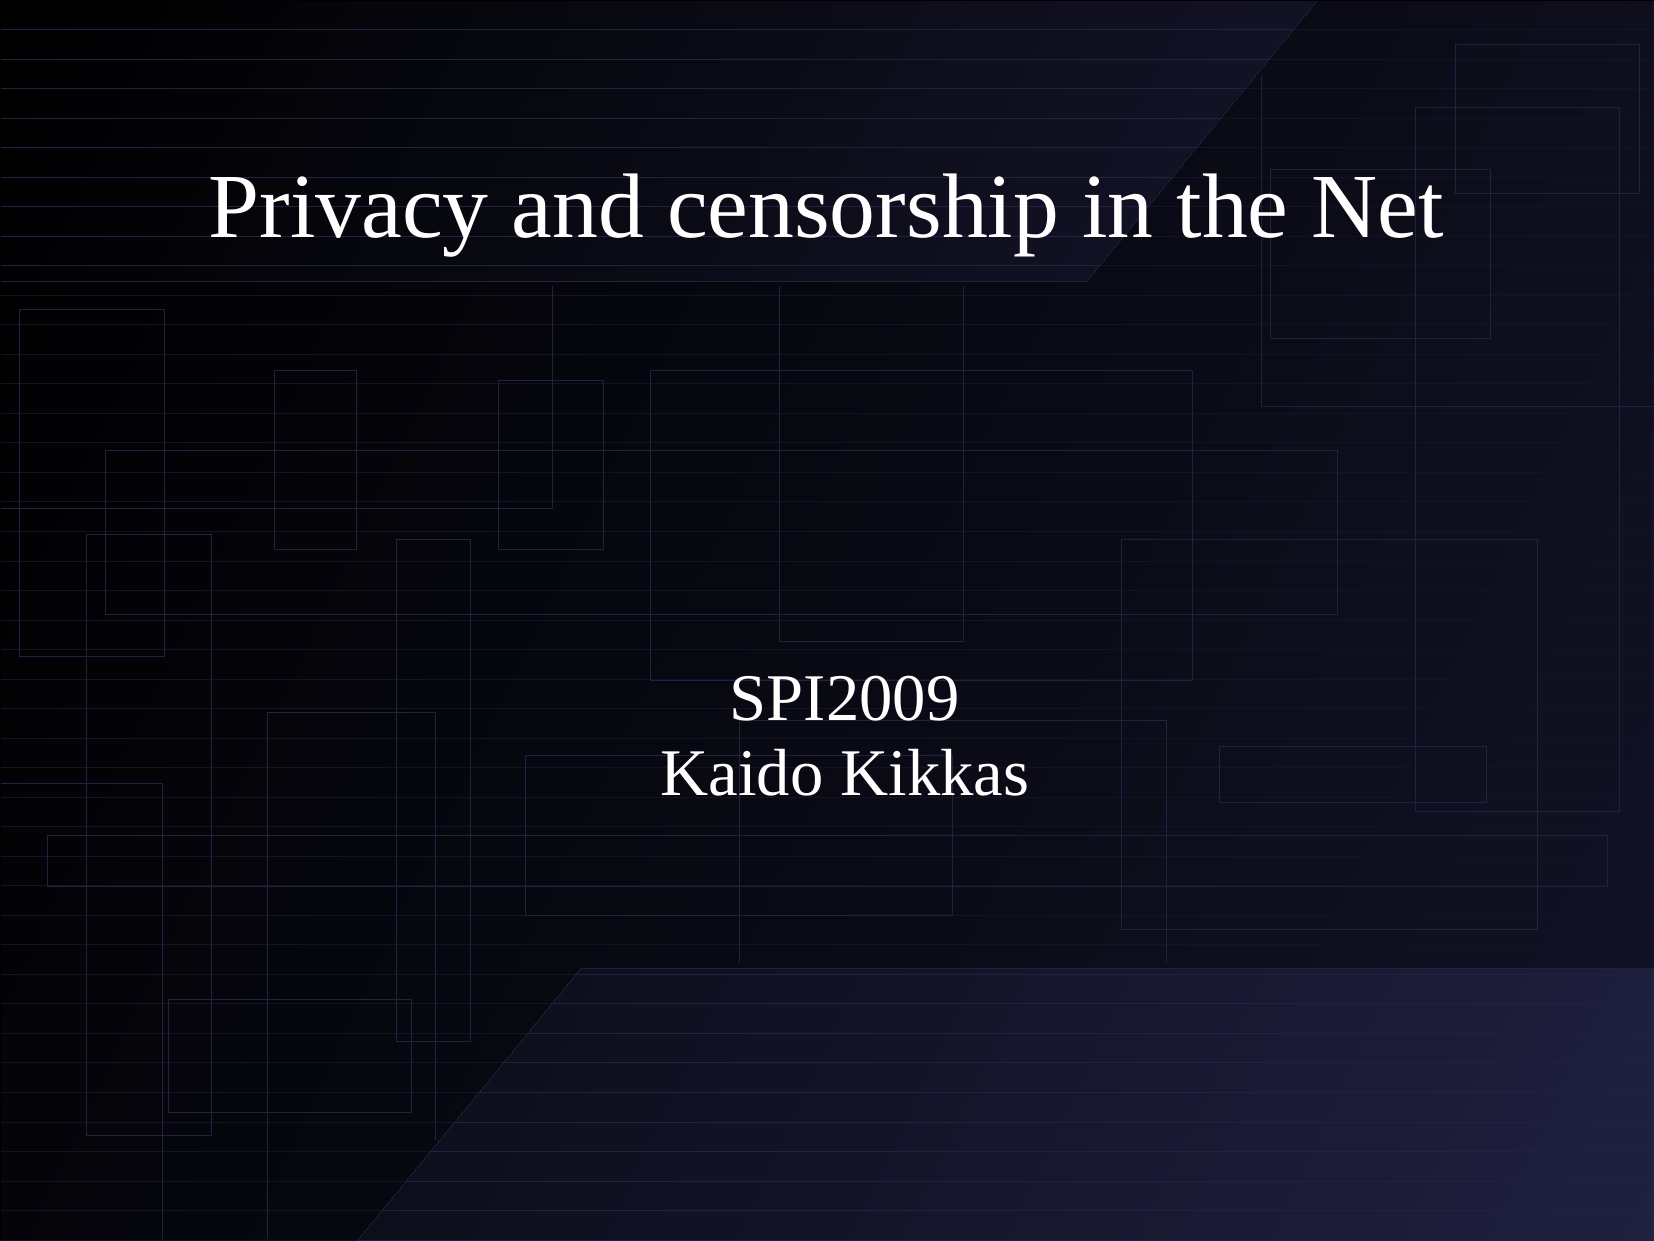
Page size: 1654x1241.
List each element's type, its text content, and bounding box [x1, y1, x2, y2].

title Privacy and censorship in the Net [121, 102, 1534, 311]
subtitle SPI2009 Kaido Kikkas [121, 344, 1534, 1127]
